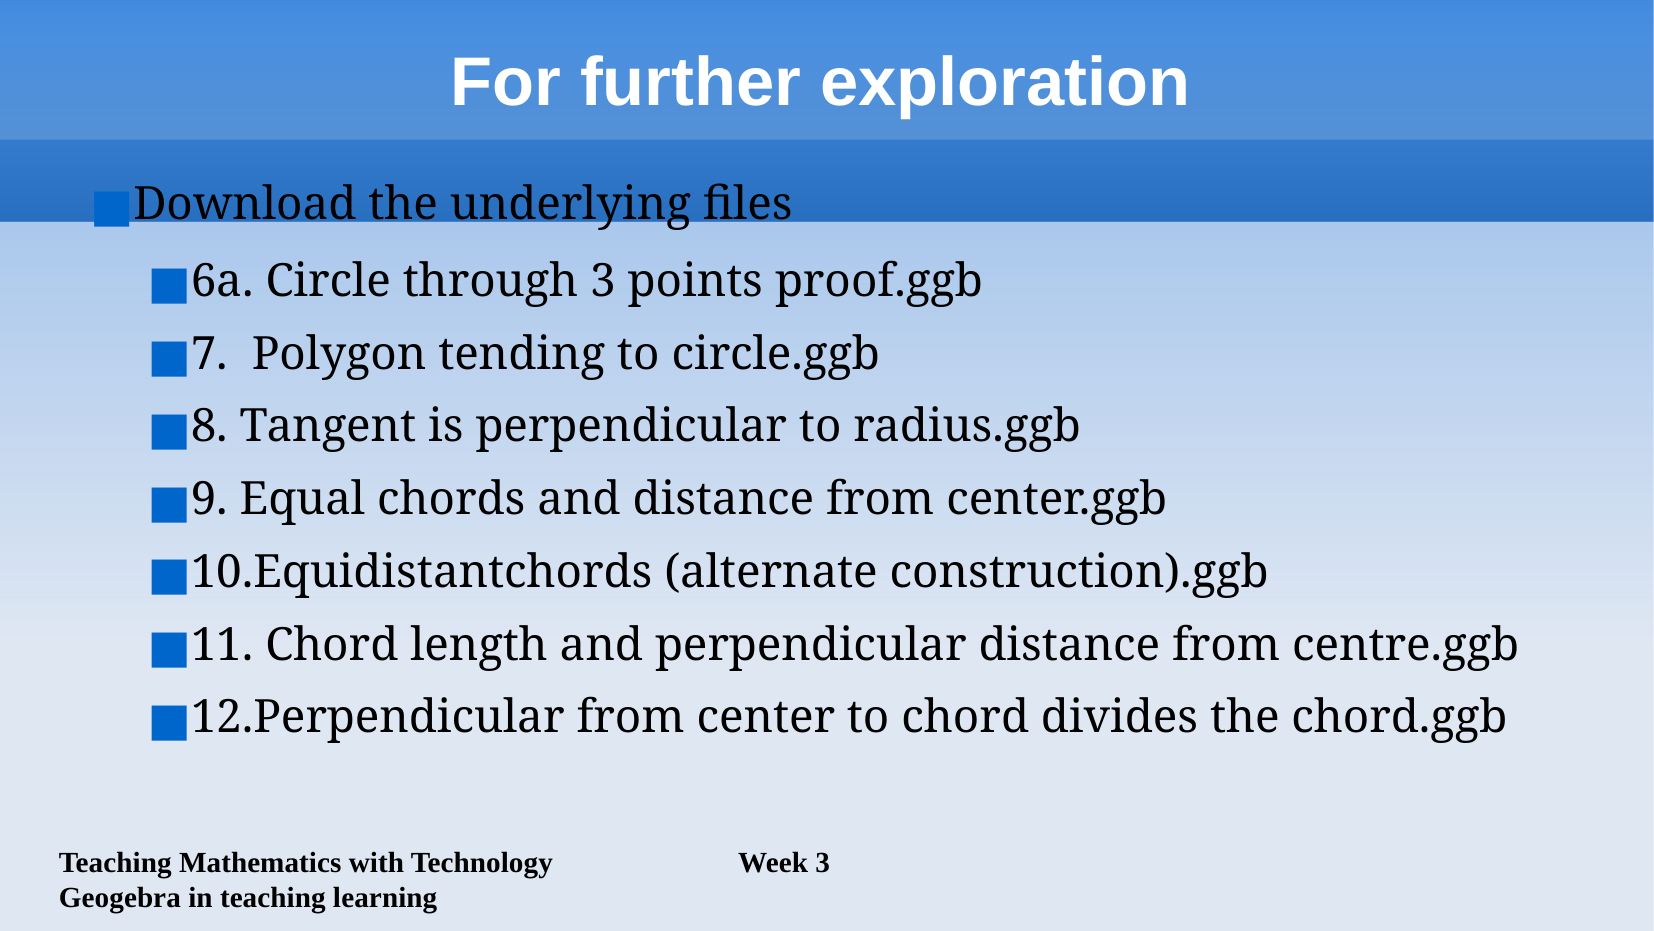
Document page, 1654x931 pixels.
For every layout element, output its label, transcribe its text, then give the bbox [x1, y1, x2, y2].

text_box Download the underlying files 6a. Circle through 3 points proof.ggb 7. Polygon tending to circle.ggb 8. Tangent is perpendicular to radius.ggb 9. Equal chords and distance from center.ggb 10.Equidistantchords (alternate construction).ggb 11. Chord length and perpendicular distance from centre.ggb 12.Perpendicular from center to chord divides the chord.ggb [76, 173, 1565, 906]
picture [0, 0, 1654, 931]
text_box For further exploration [76, 0, 1565, 156]
